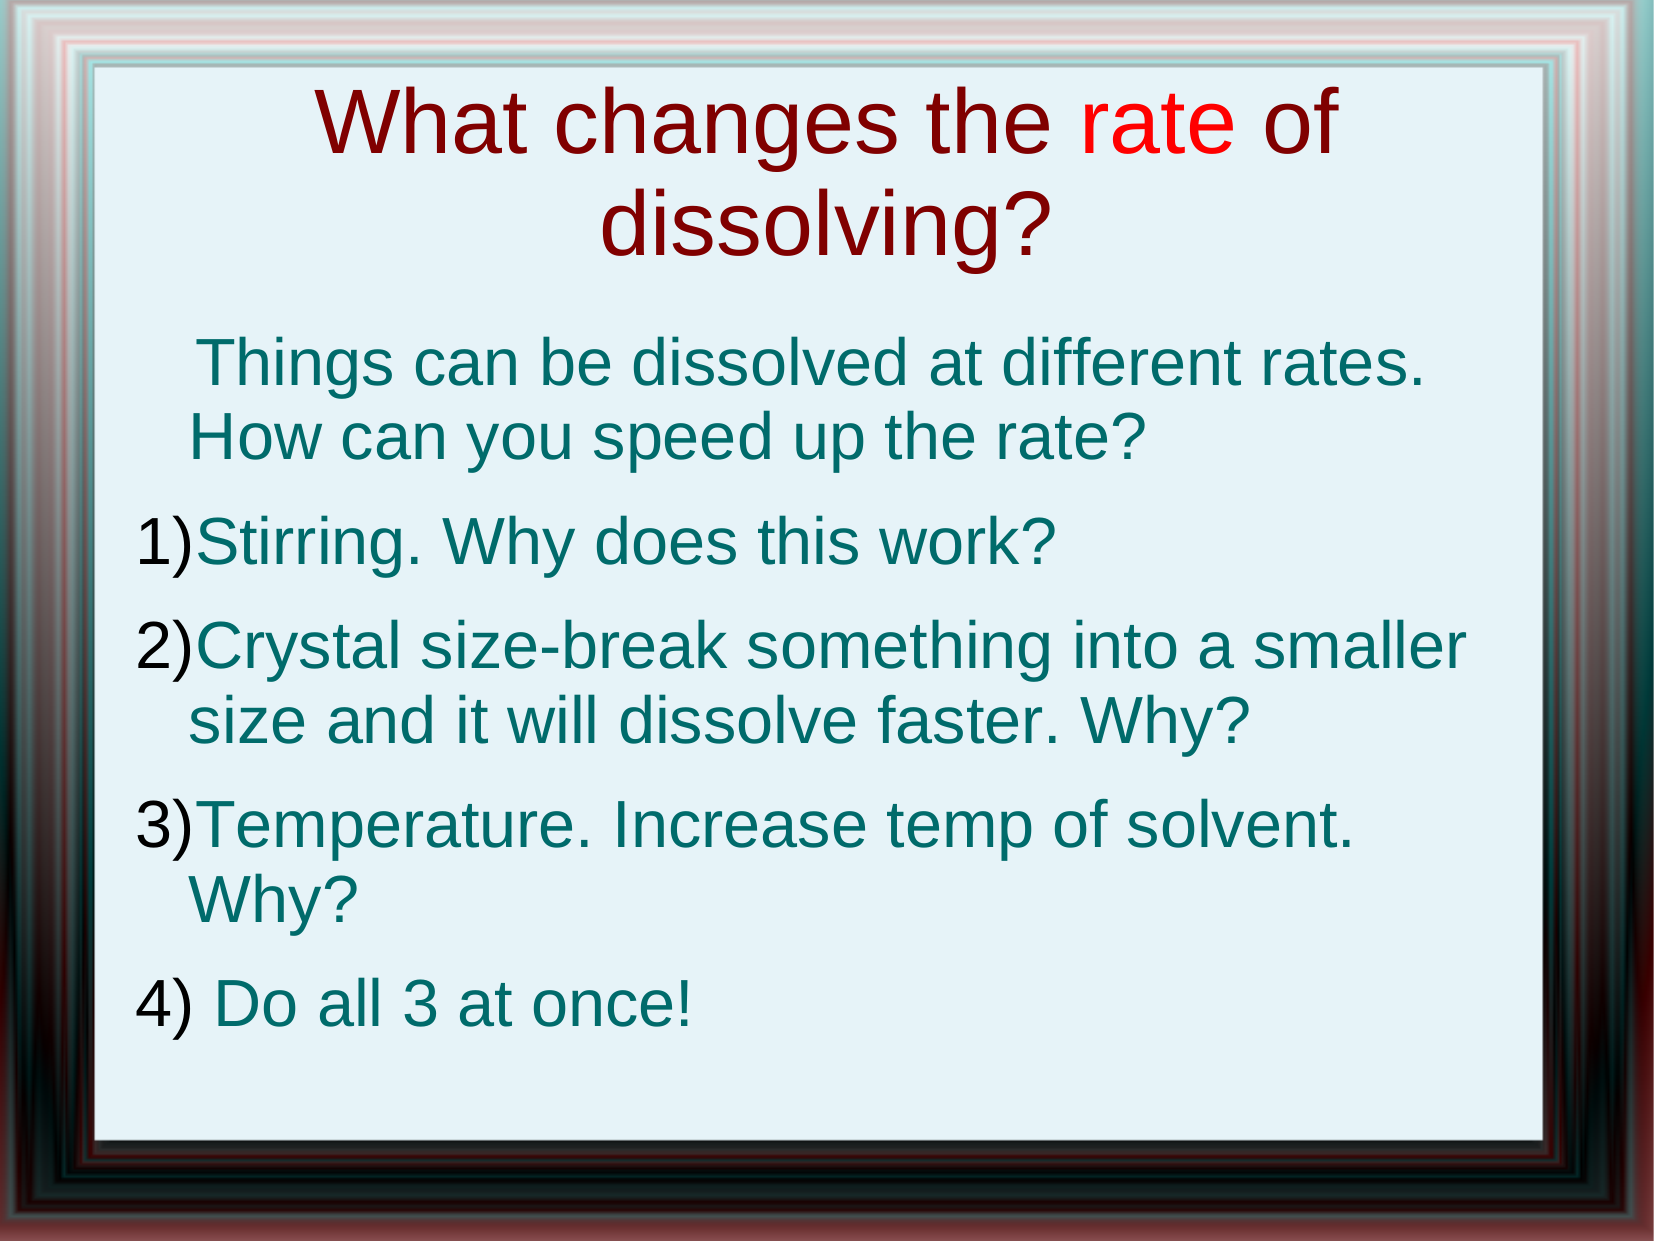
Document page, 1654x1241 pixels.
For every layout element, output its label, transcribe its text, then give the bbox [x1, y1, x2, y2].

title What changes the rate of dissolving? [118, 70, 1536, 276]
picture [0, 0, 1654, 1241]
list Things can be dissolved at different rates. How can you speed up the rate? Stirring. Why does this work? Crystal size-break something into a smaller size and it will dissolve faster. Why? Temperature. Increase temp of solvent. Why? Do all 3 at once! [118, 324, 1506, 1042]
